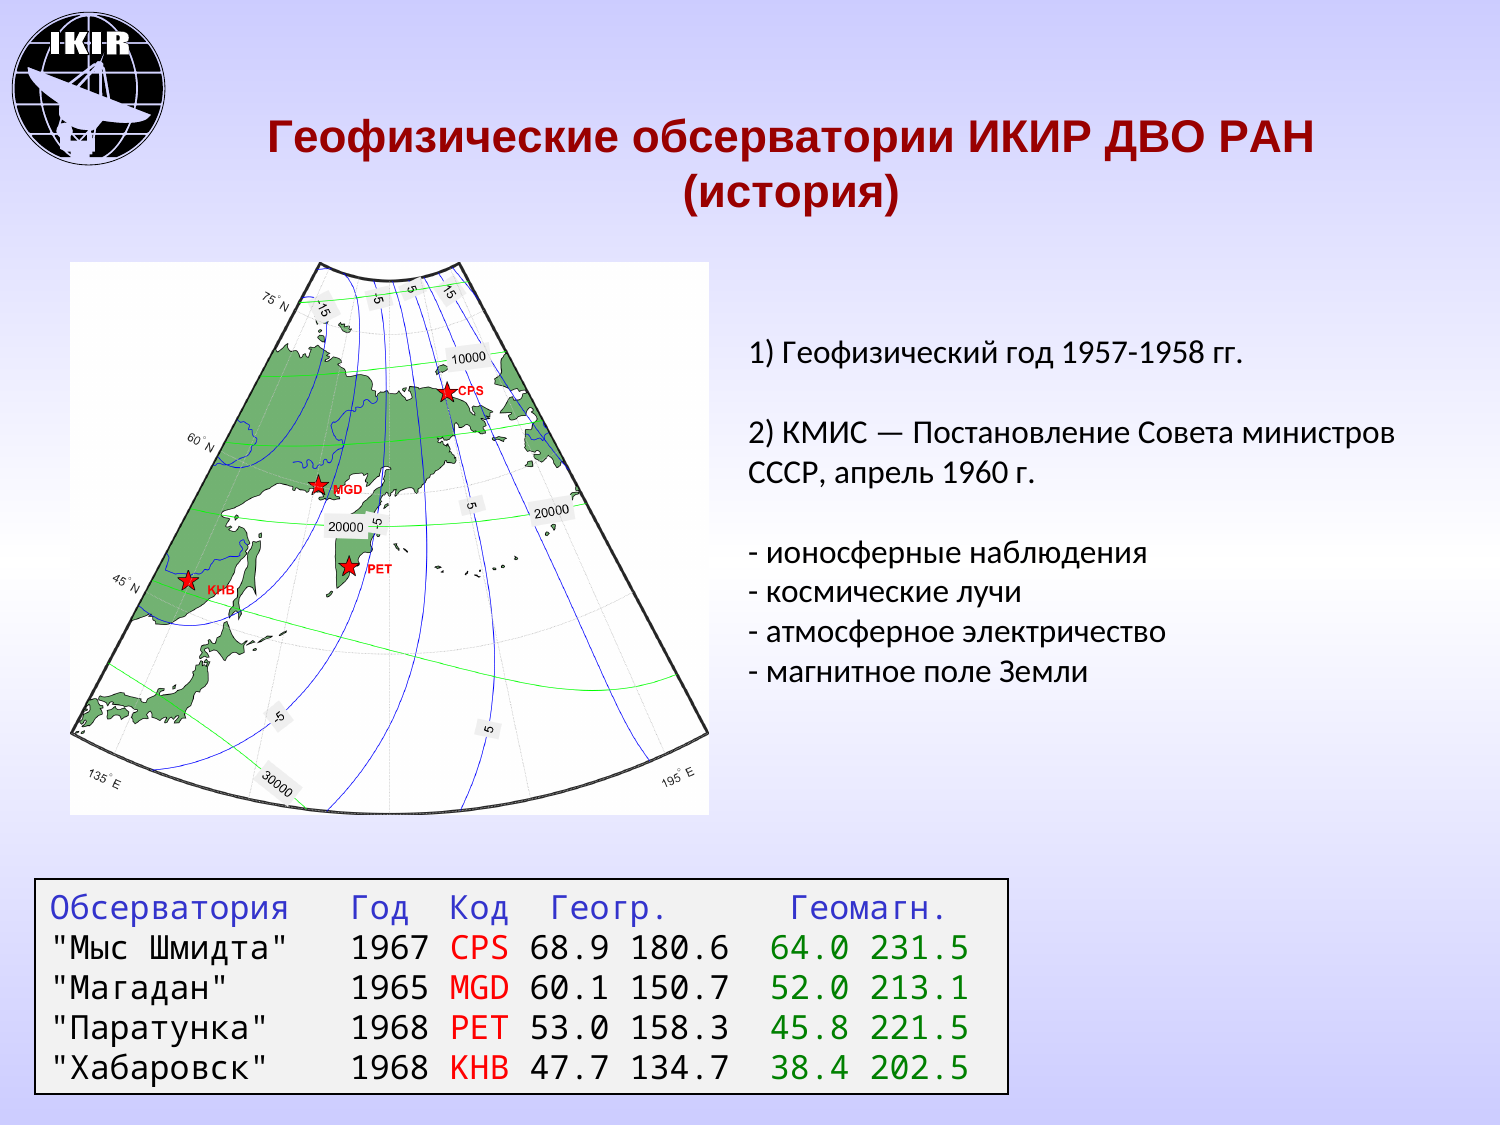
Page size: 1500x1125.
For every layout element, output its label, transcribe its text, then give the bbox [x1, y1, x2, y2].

text_box 1) Геофизический год 1957-1958 гг. 2) КМИС — Постановление Совета министров СССР, апрель 1960 г. - ионосферные наблюдения - космические лучи - атмосферное электричество - магнитное поле Земли [733, 322, 1454, 697]
picture [70, 262, 709, 815]
picture [11, 11, 166, 166]
text_box <номер> [0, 1050, 136, 1125]
text_box Геофизические обсерватории ИКИР ДВО РАН (история) [200, 99, 1382, 225]
text_box Обсерватория Год Код Геогр. Геомагн. "Мыс Шмидта" 1967 CPS 68.9 180.6 64.0 231.5 "Магадан" 1965 MGD 60.1 150.7 52.0 213.1 "Паратунка" 1968 PET 53.0 158.3 45.8 221.5 "Хабаровск" 1968 KHB 47.7 134.7 38.4 202.5 [35, 878, 1008, 1094]
